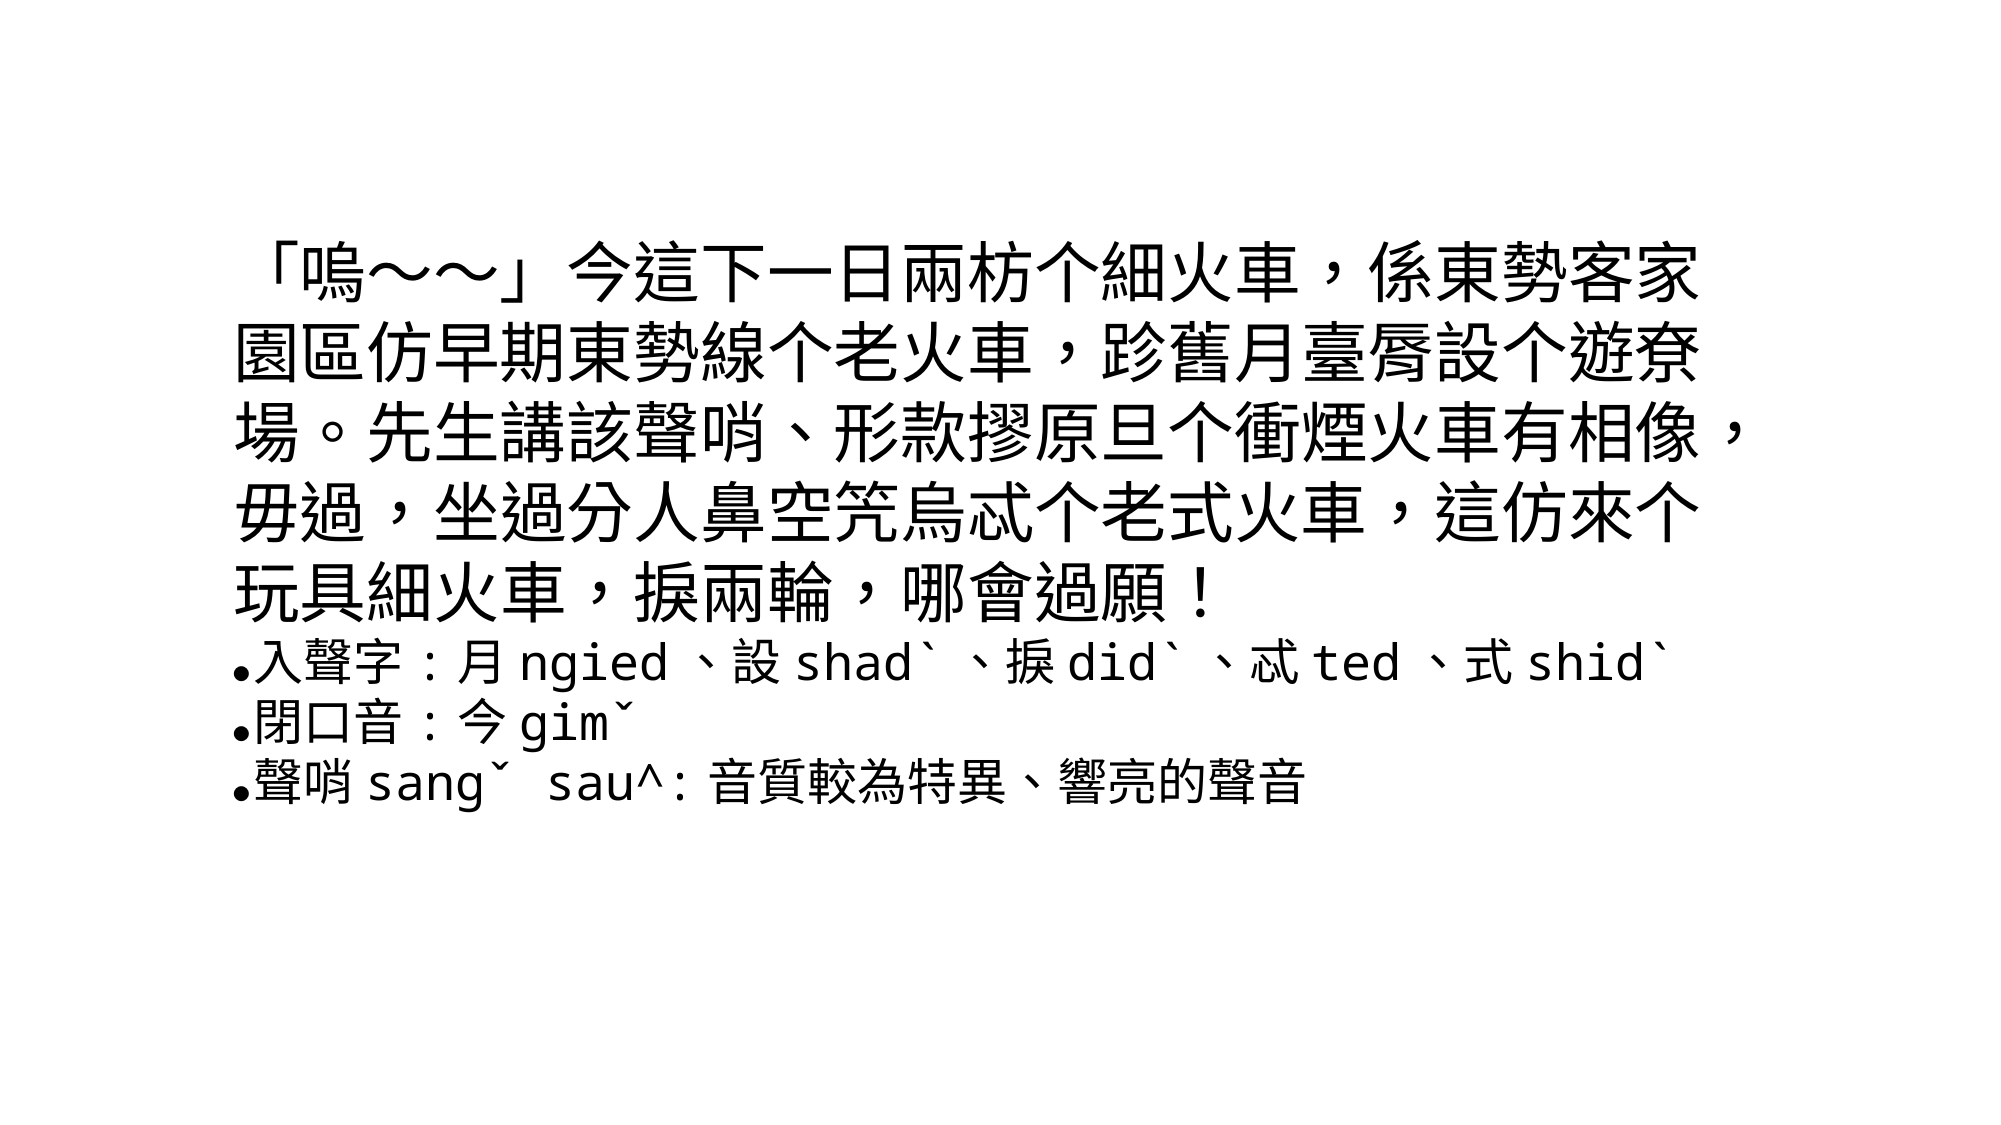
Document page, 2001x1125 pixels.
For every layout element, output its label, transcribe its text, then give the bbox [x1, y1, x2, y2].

text_box 「嗚～～」今這下一日兩枋个細火車，係東勢客家園區仿早期東勢線个老火車，跈舊月臺脣設个遊尞場。先生講該聲哨、形款摎原旦个衝煙火車有相像，毋過，坐過分人鼻空笐烏忒个老式火車，這仿來个玩具細火車，捩兩輪，哪會過願！ ●入聲字:月ngied、設shadˋ、捩didˋ、忒ted、式shidˋ ●閉口音:今gimˇ ●聲哨sangˇ sau^:音質較為特異、響亮的聲音 [218, 223, 1757, 825]
